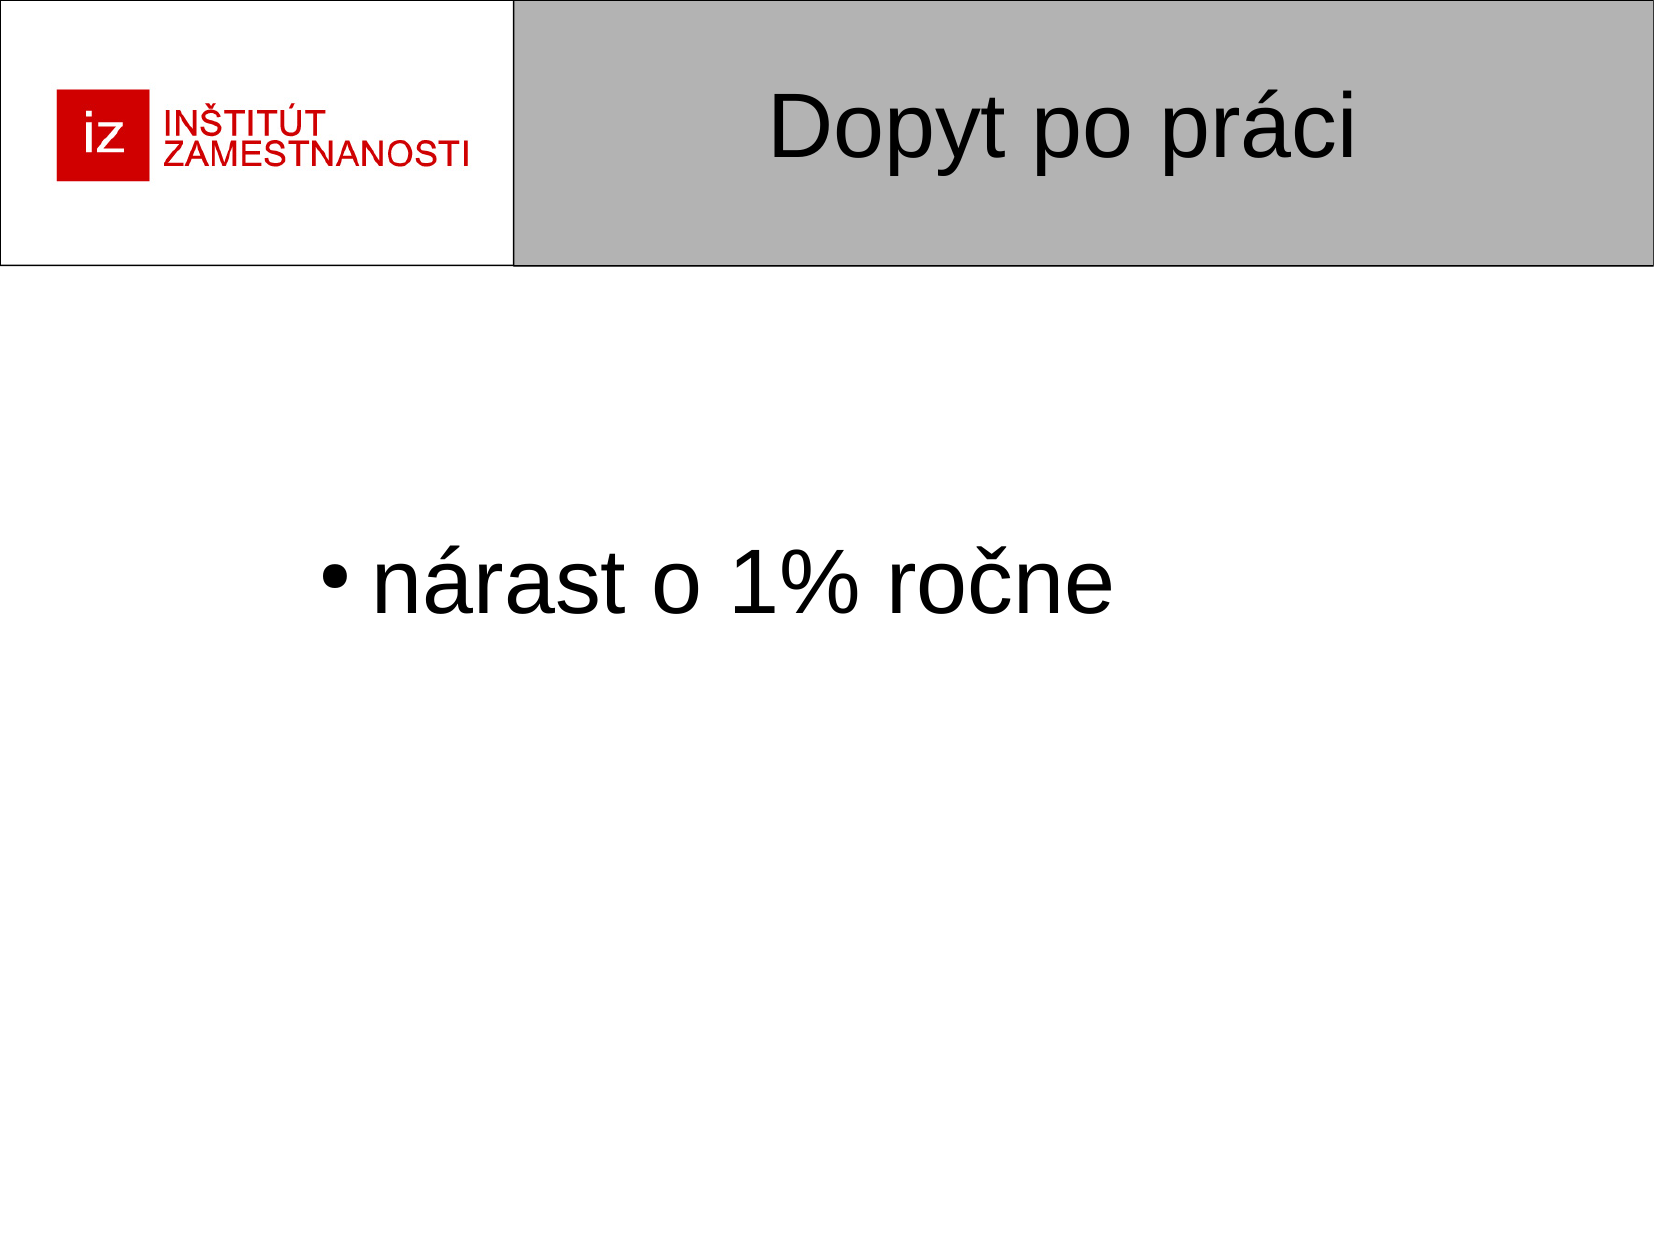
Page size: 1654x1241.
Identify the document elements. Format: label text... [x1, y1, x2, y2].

title Dopyt po práci [561, 29, 1565, 237]
picture [5, 8, 512, 257]
list nárast o 1% ročne [301, 547, 1654, 886]
